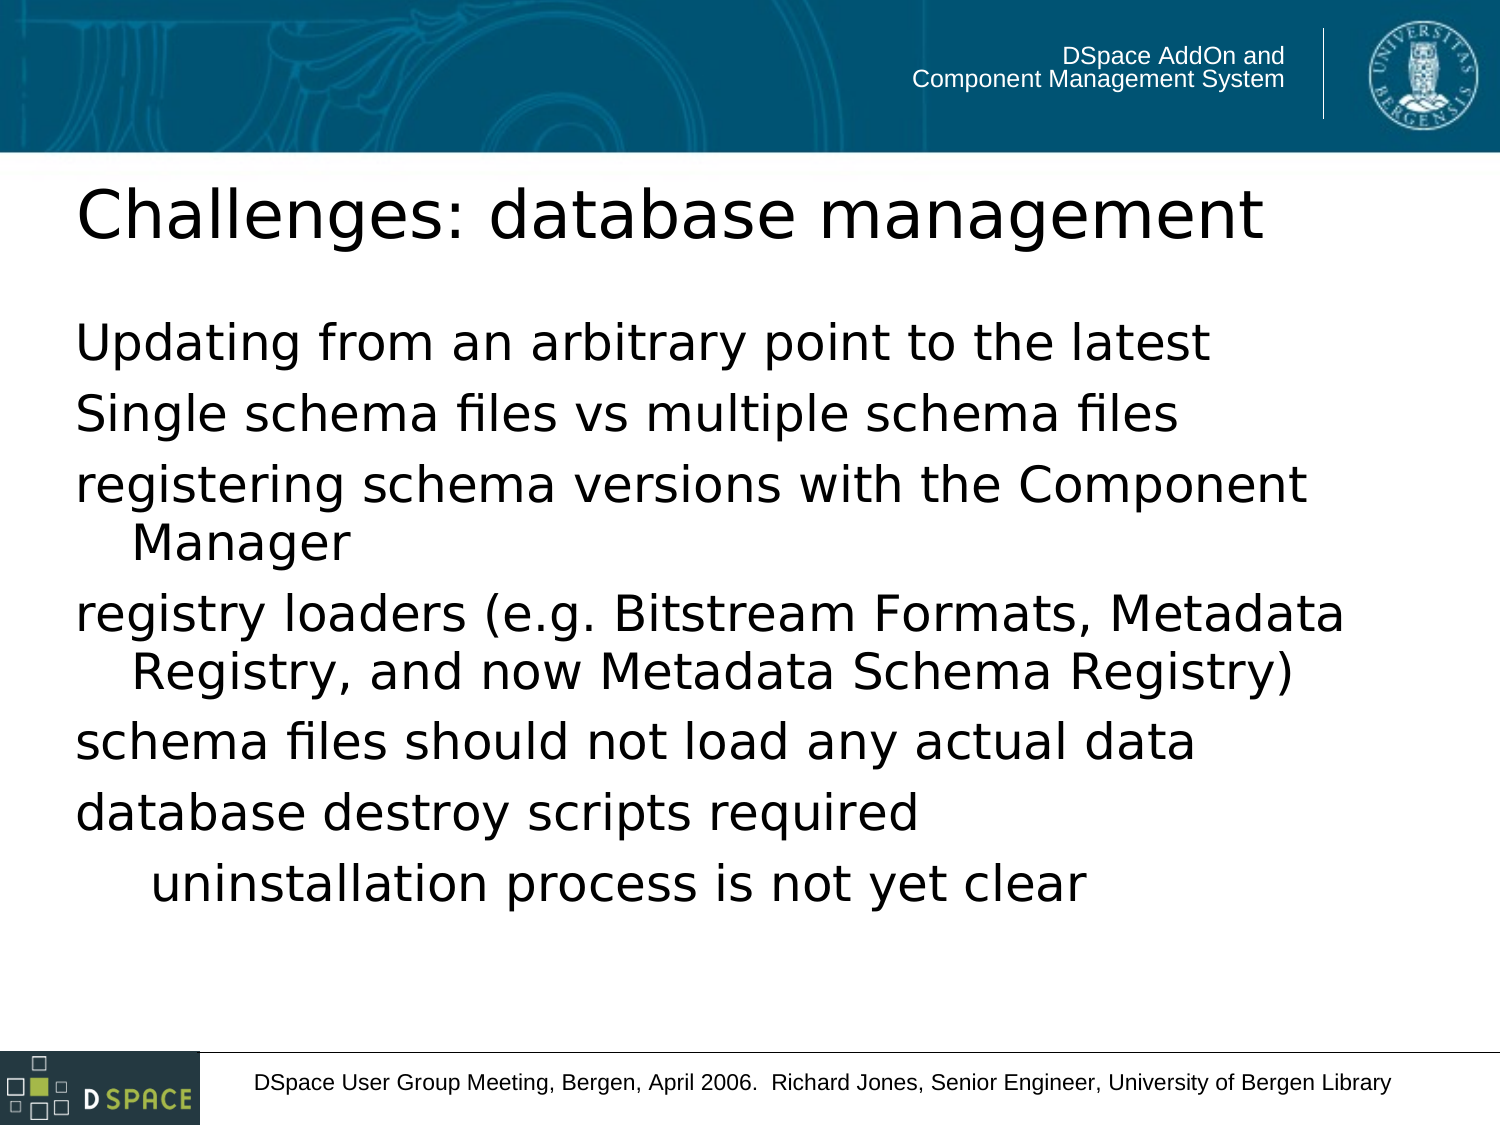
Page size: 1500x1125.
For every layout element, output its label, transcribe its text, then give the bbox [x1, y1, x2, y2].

picture [1368, 21, 1478, 131]
list Updating from an arbitrary point to the latest Single schema files vs multiple schema files registering schema versions with the Component Manager registry loaders (e.g. Bitstream Formats, Metadata Registry, and now Metadata Schema Registry) schema files should not load any actual data database destroy scripts required uninstallation process is not yet clear [75, 314, 1426, 1006]
title Challenges: database management [76, 162, 1427, 278]
picture [0, 151, 1500, 1125]
